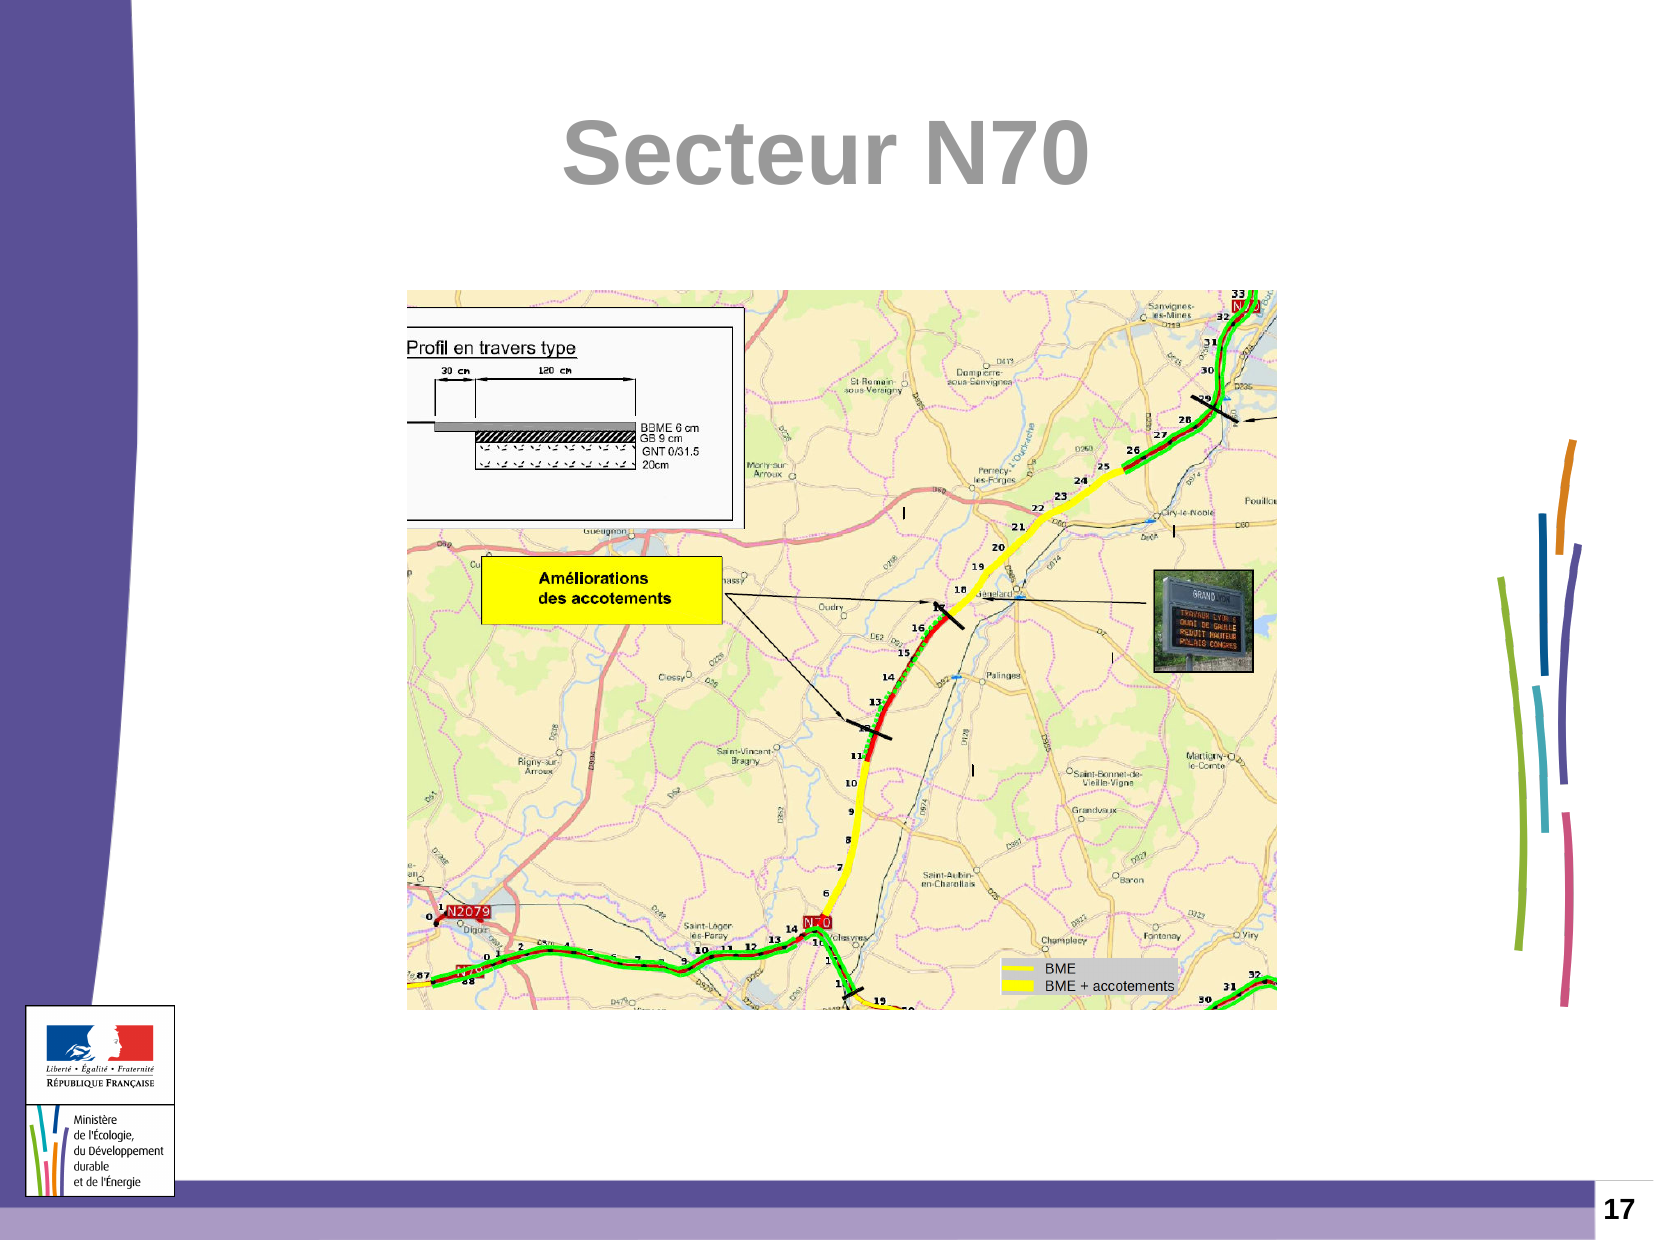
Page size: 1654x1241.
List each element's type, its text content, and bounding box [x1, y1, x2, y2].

title Secteur N70 [82, 49, 1571, 257]
picture [0, 0, 1654, 1240]
